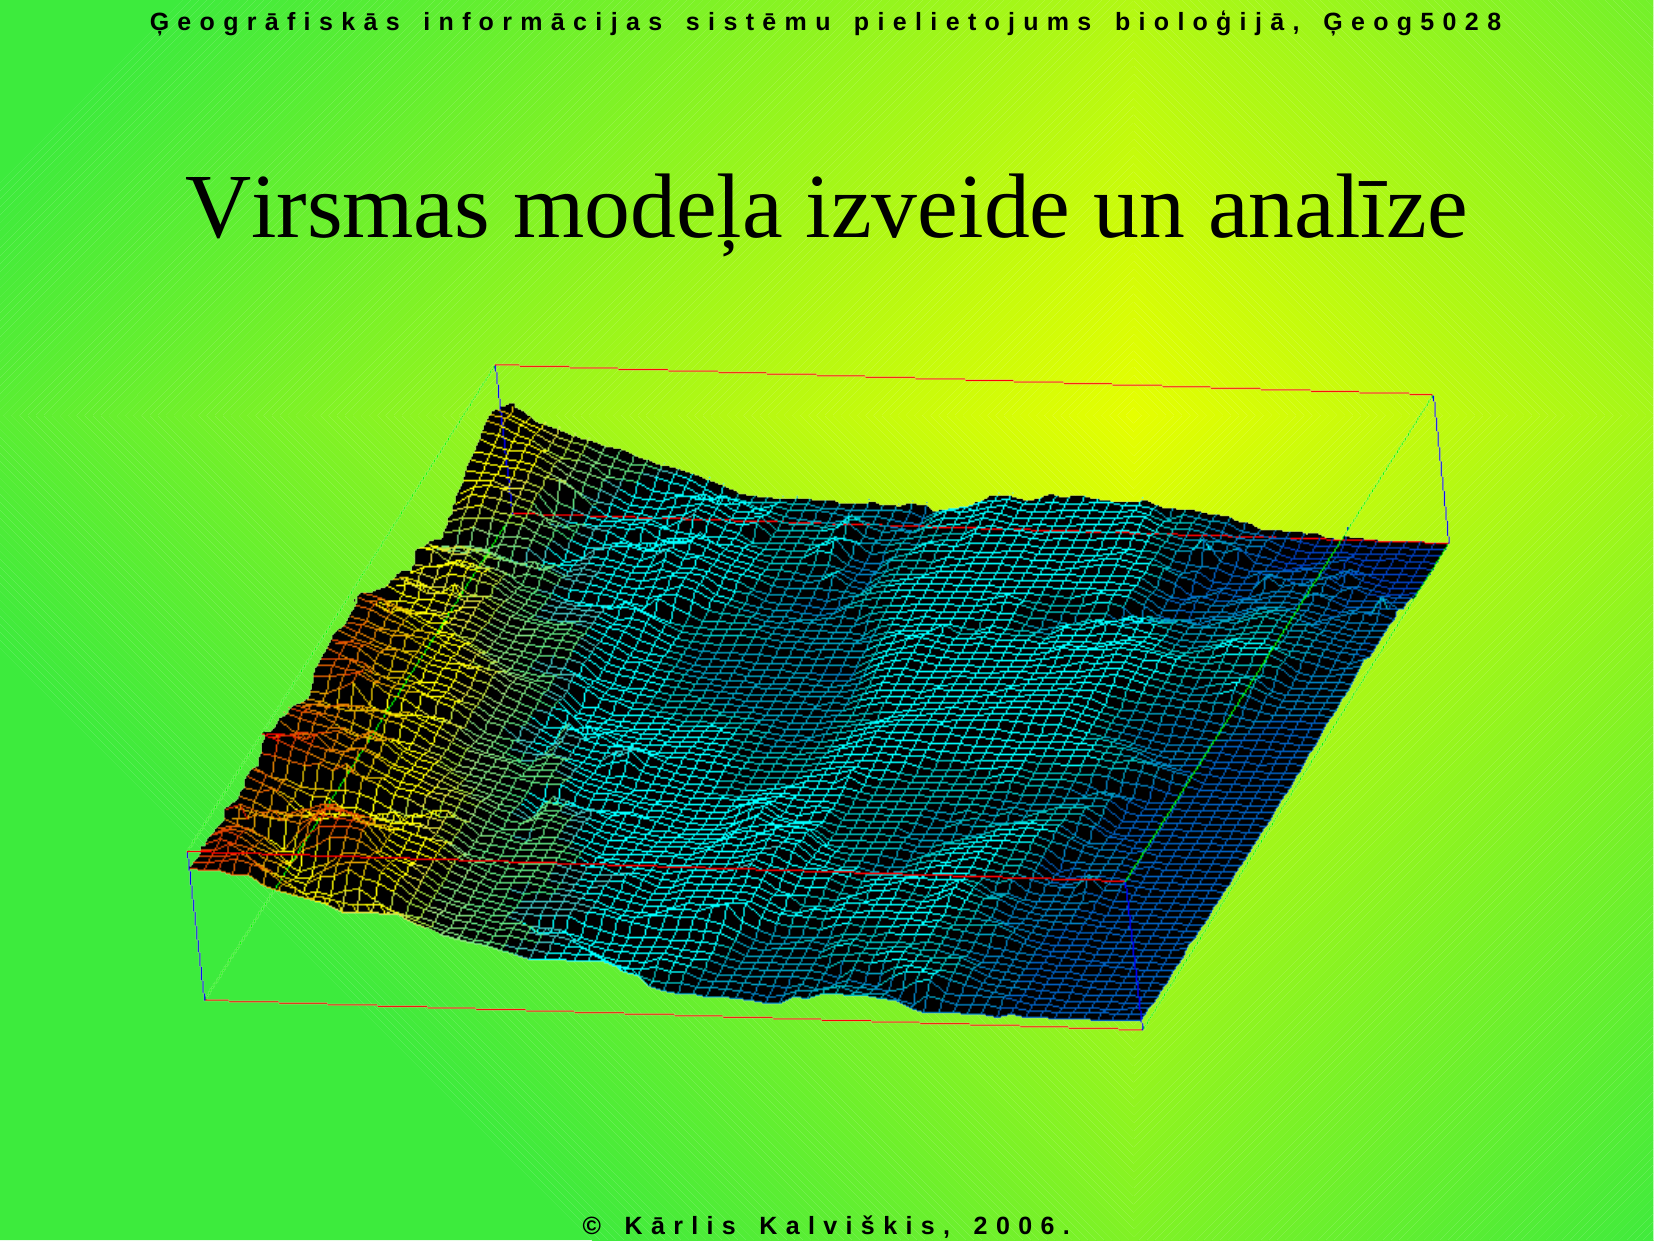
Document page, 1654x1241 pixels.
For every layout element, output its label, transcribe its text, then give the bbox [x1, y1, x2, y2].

picture [165, 344, 1519, 1056]
title Virsmas modeļa izveide un analīze [121, 102, 1534, 311]
